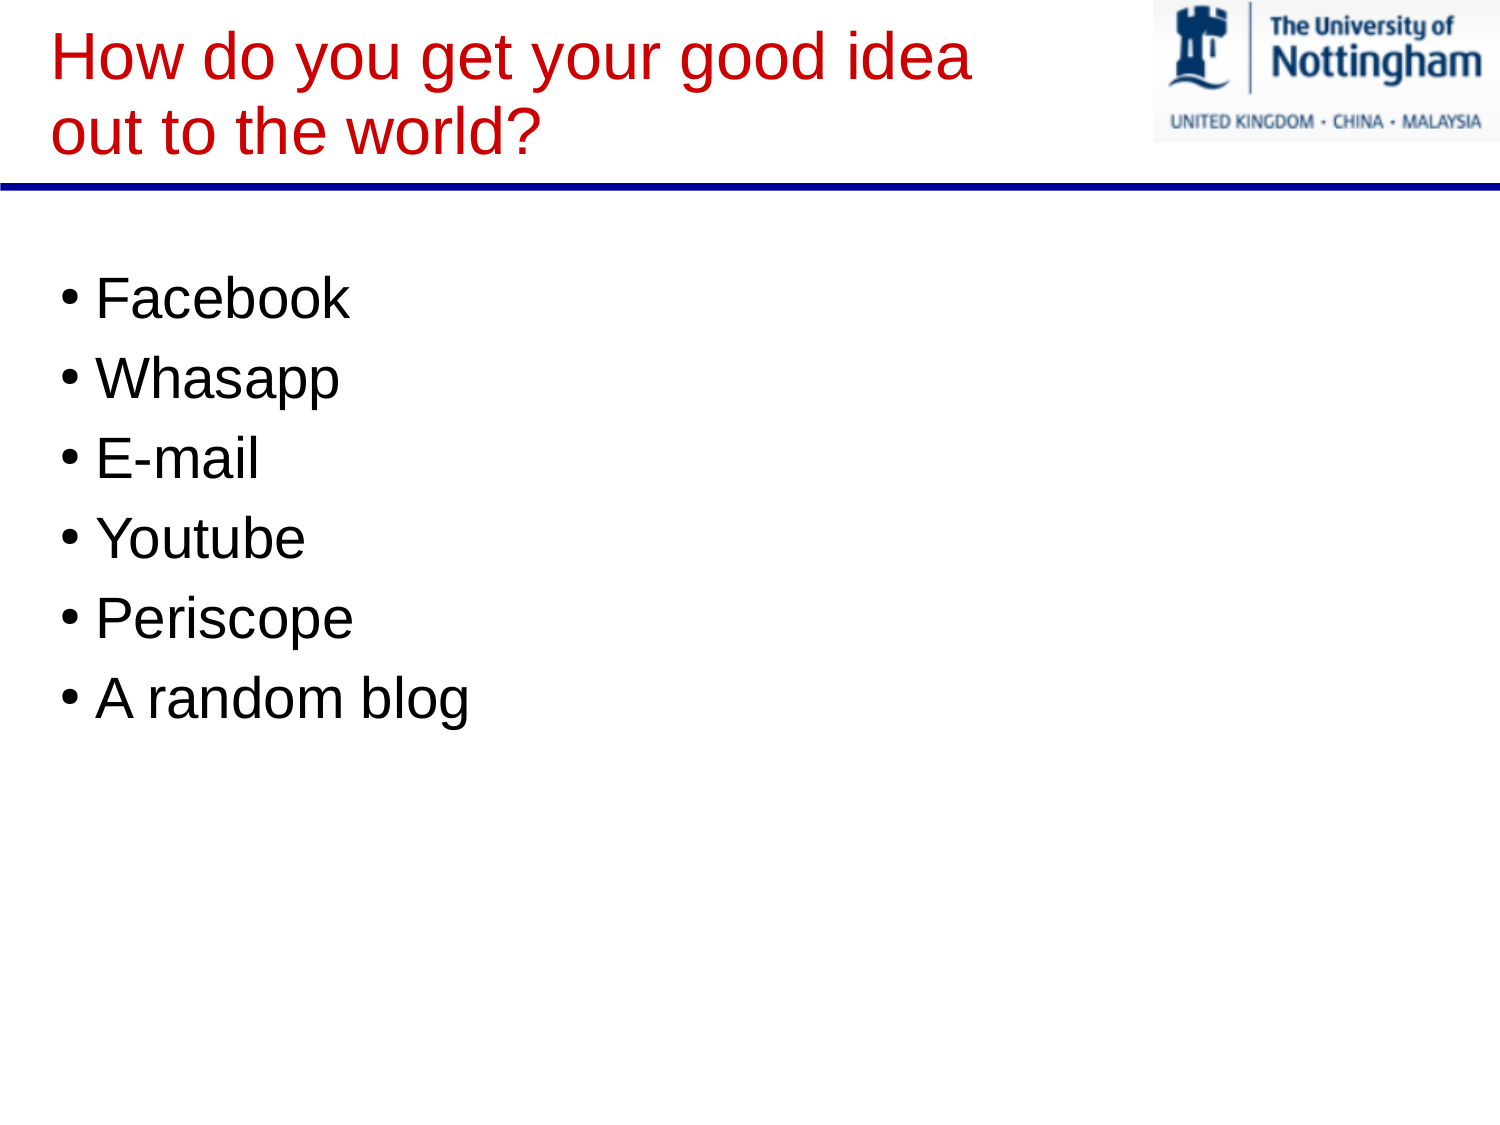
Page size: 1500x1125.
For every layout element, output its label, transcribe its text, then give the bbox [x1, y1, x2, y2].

text_box How do you get your good idea out to the world? [36, 11, 1086, 195]
picture [1153, 0, 1500, 143]
text_box Facebook Whasapp E-mail Youtube Periscope A random blog [44, 258, 591, 738]
